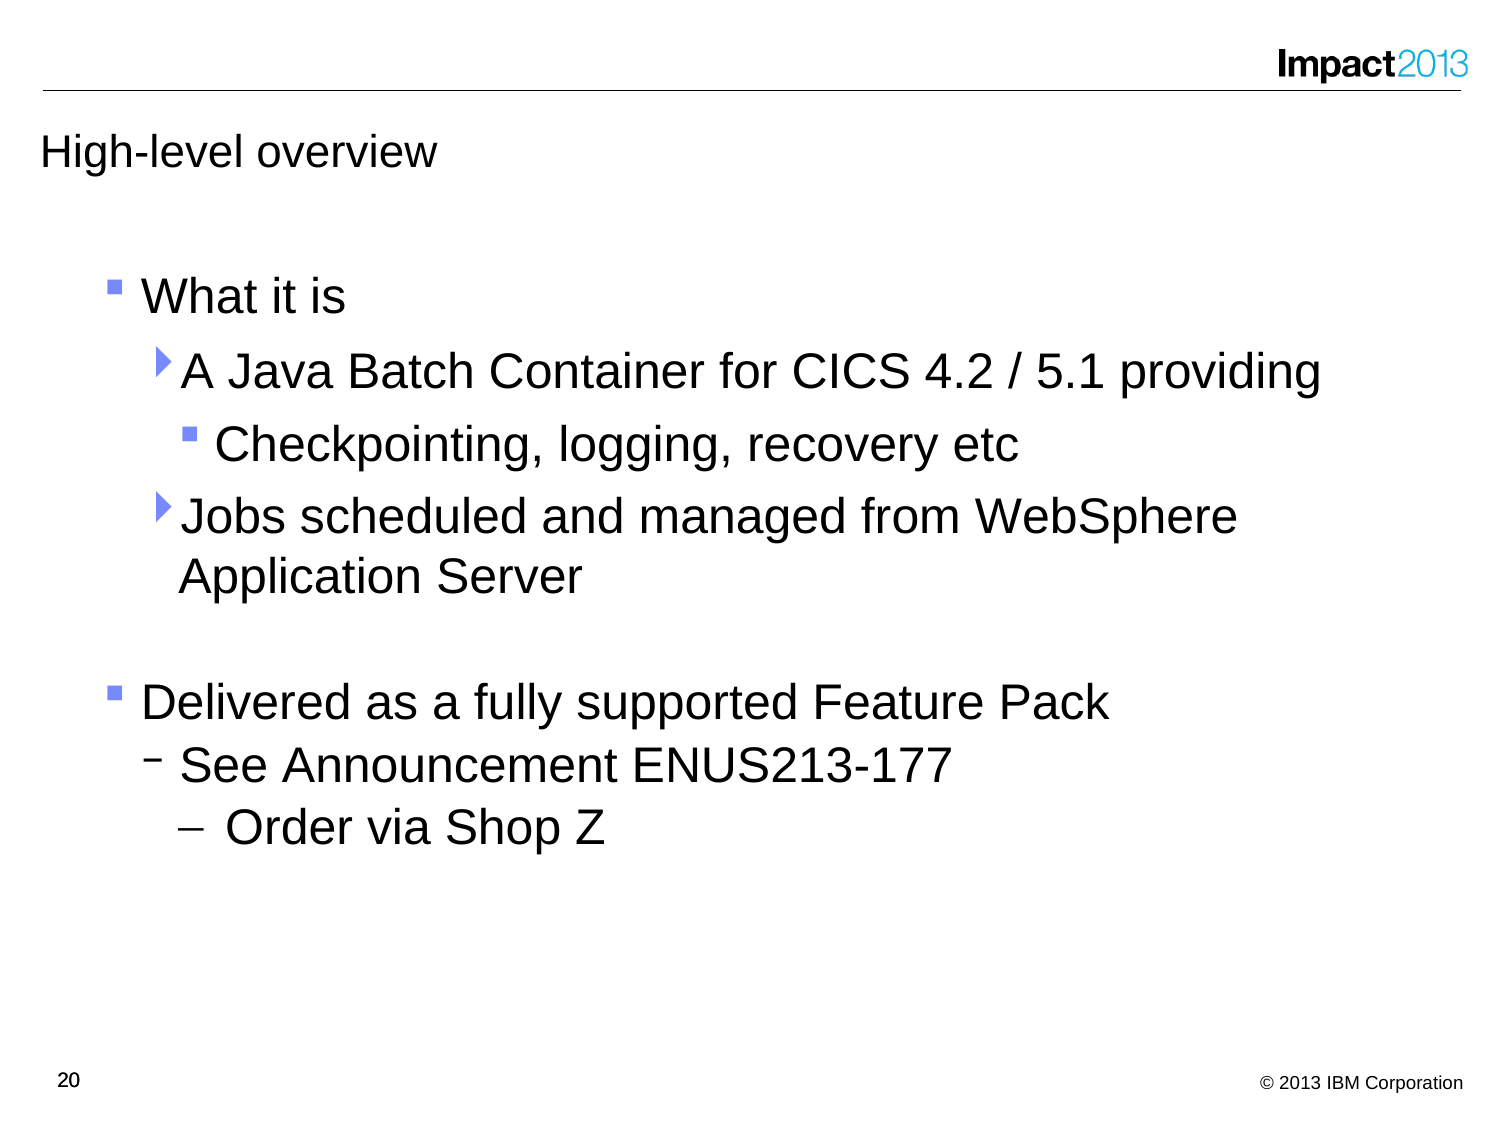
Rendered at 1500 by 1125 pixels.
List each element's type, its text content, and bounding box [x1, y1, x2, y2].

title High-level overview [25, 113, 1415, 192]
list What it is A Java Batch Container for CICS 4.2 / 5.1 providing Checkpointing, logging, recovery etc Jobs scheduled and managed from WebSphere Application Server Delivered as a fully supported Feature Pack See Announcement ENUS213-177 Order via Shop Z [88, 255, 1359, 1081]
picture [1420, 52, 1432, 74]
picture [1279, 49, 1468, 84]
